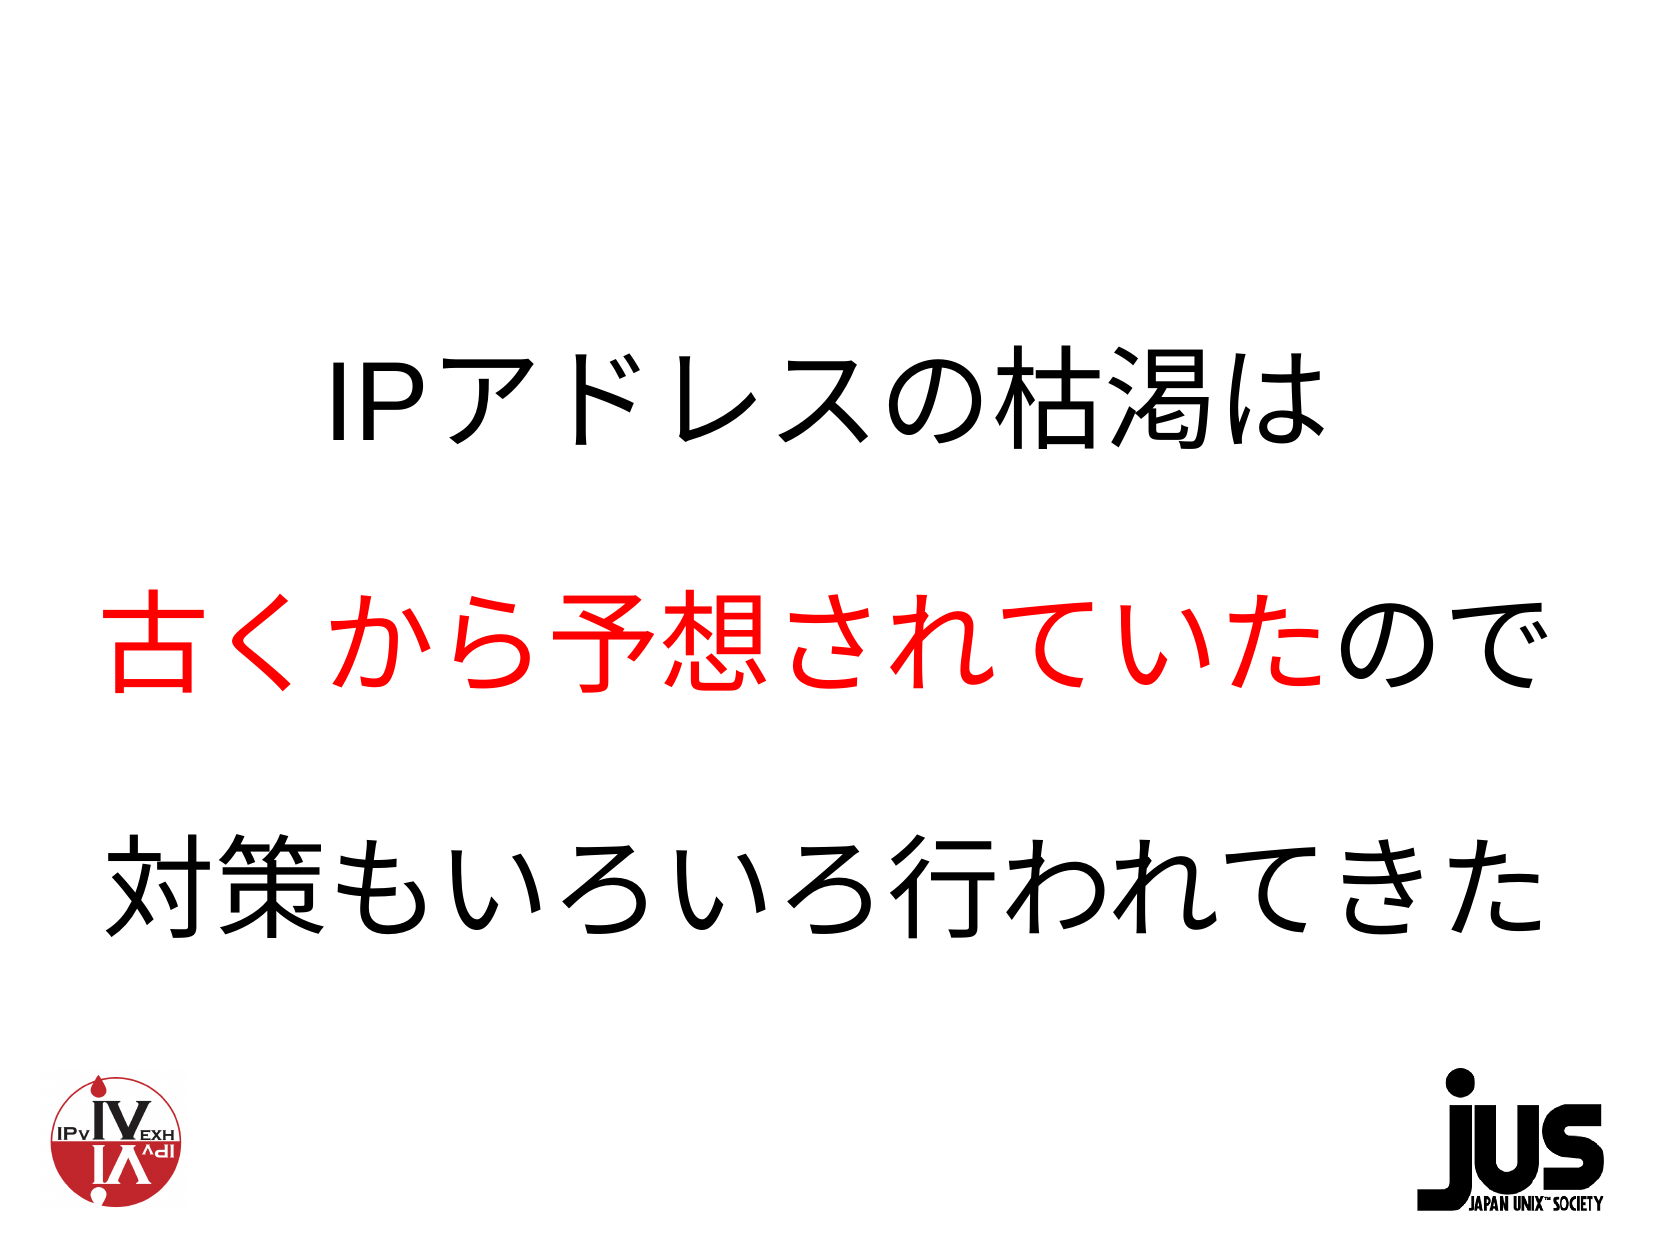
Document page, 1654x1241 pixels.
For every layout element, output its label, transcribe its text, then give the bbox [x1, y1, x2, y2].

picture [1417, 1068, 1604, 1211]
subtitle IPアドレスの枯渇は 古くから予想されていたので 対策もいろいろ行われてきた [82, 88, 1571, 1102]
picture [41, 1068, 190, 1210]
